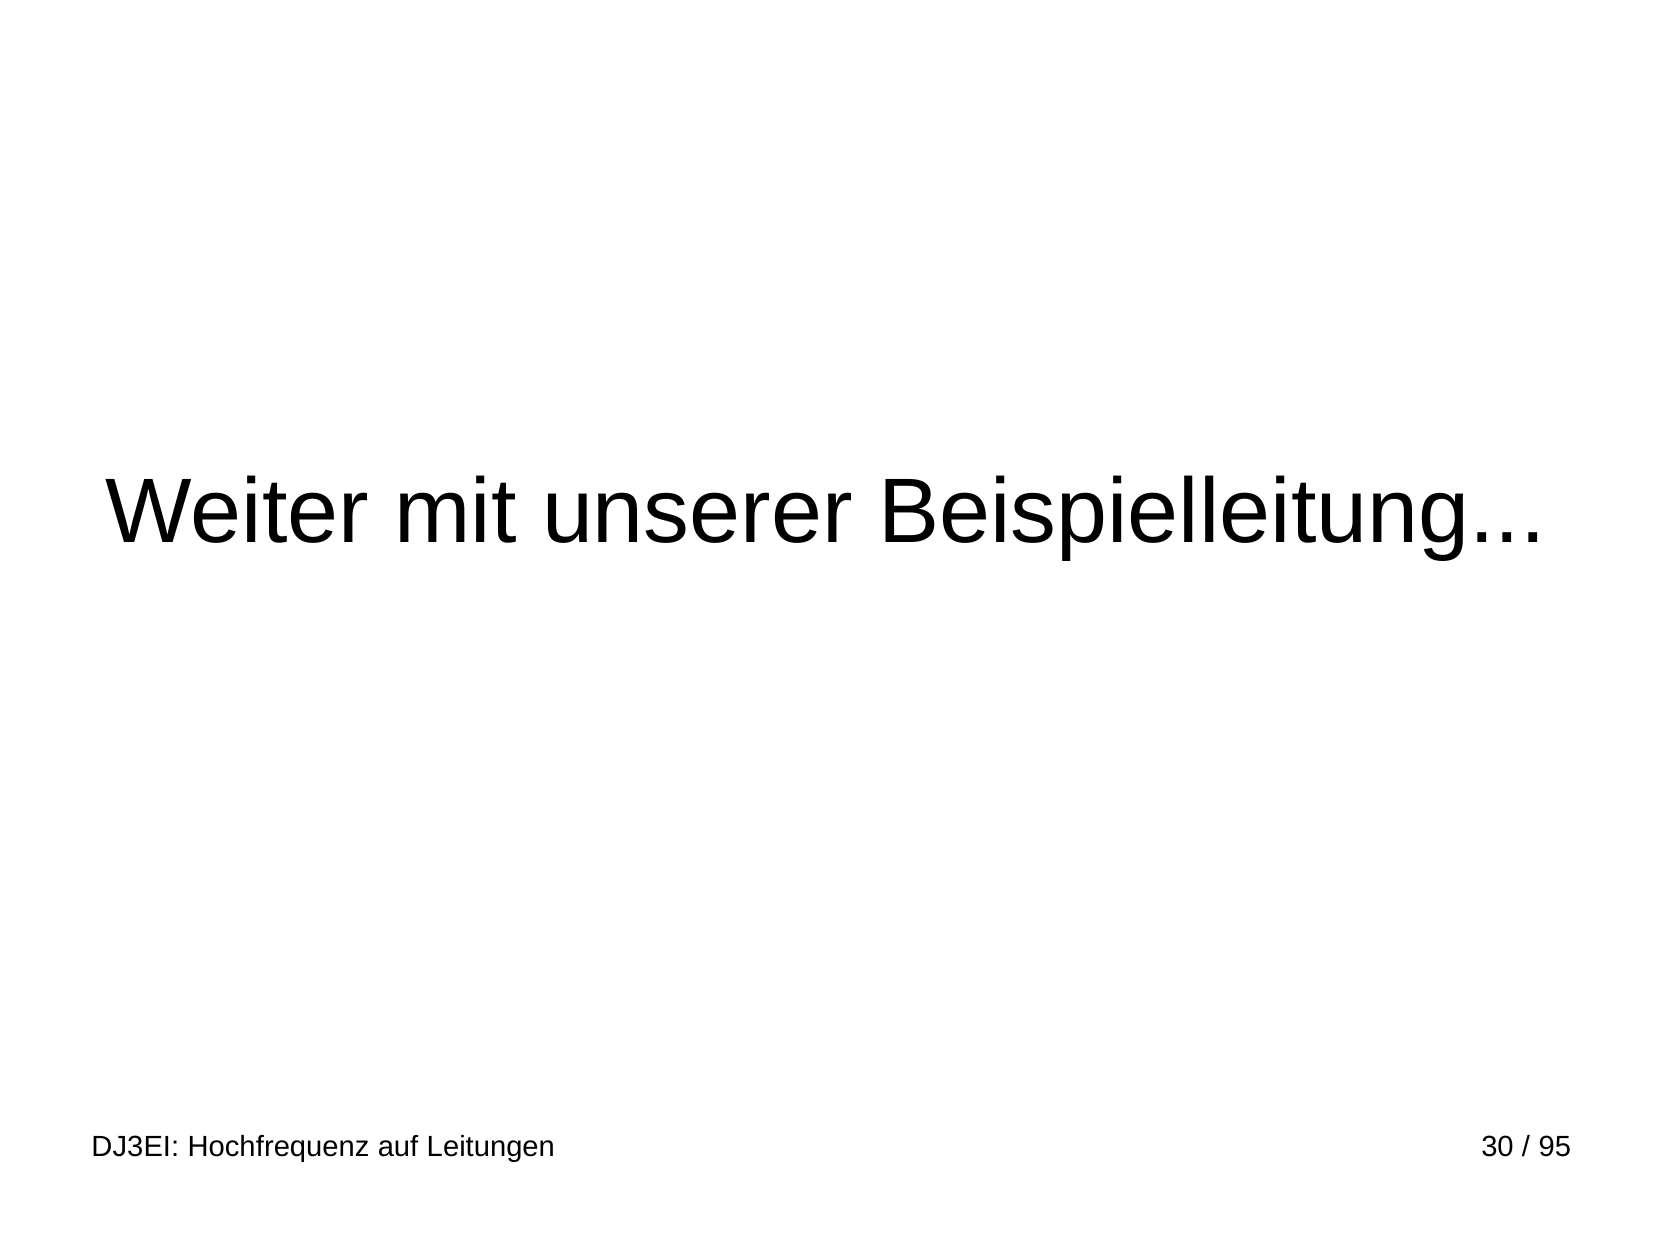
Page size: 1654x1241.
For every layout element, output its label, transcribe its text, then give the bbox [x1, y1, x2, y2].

title Weiter mit unserer Beispielleitung... [82, 407, 1571, 615]
